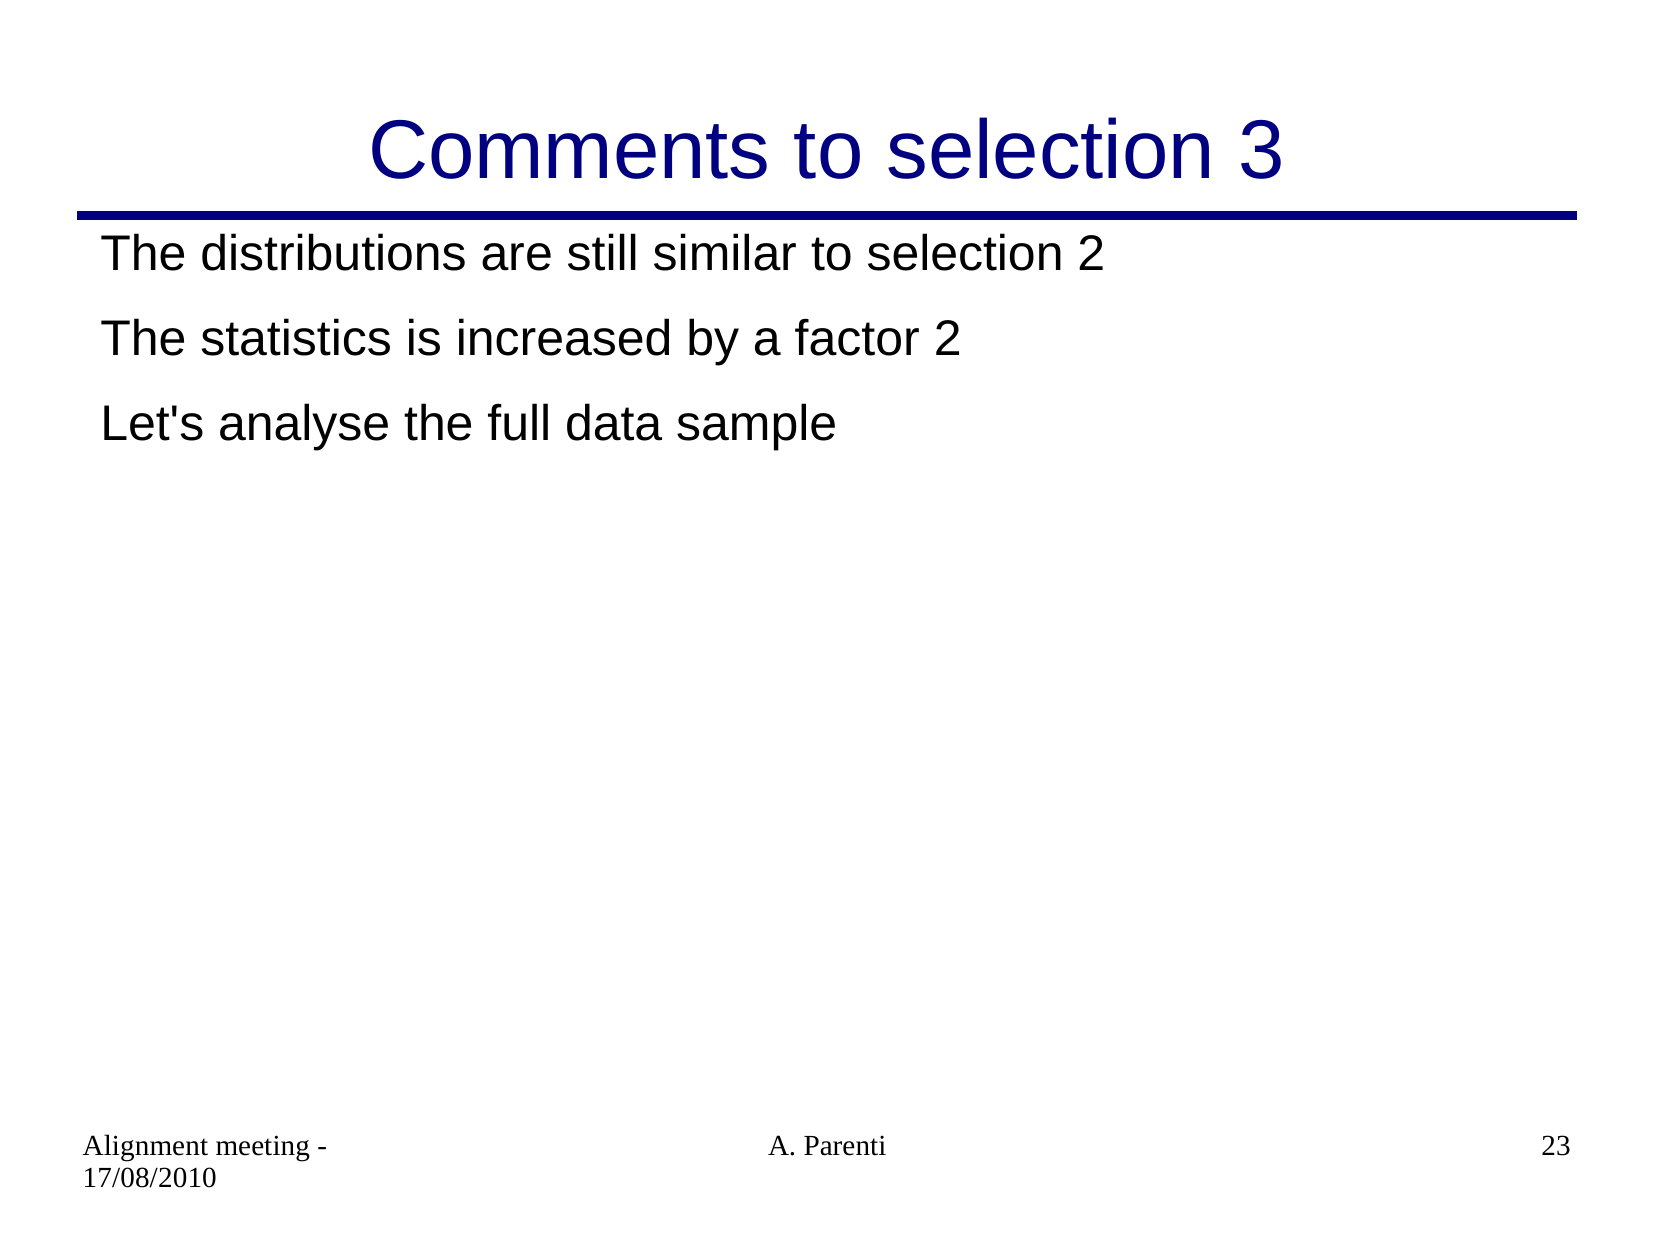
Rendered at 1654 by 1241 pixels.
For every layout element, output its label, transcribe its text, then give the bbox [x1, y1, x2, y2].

title Comments to selection 3 [82, 75, 1571, 225]
list The distributions are still similar to selection 2 The statistics is increased by a factor 2 Let's analyse the full data sample [82, 225, 1571, 1109]
